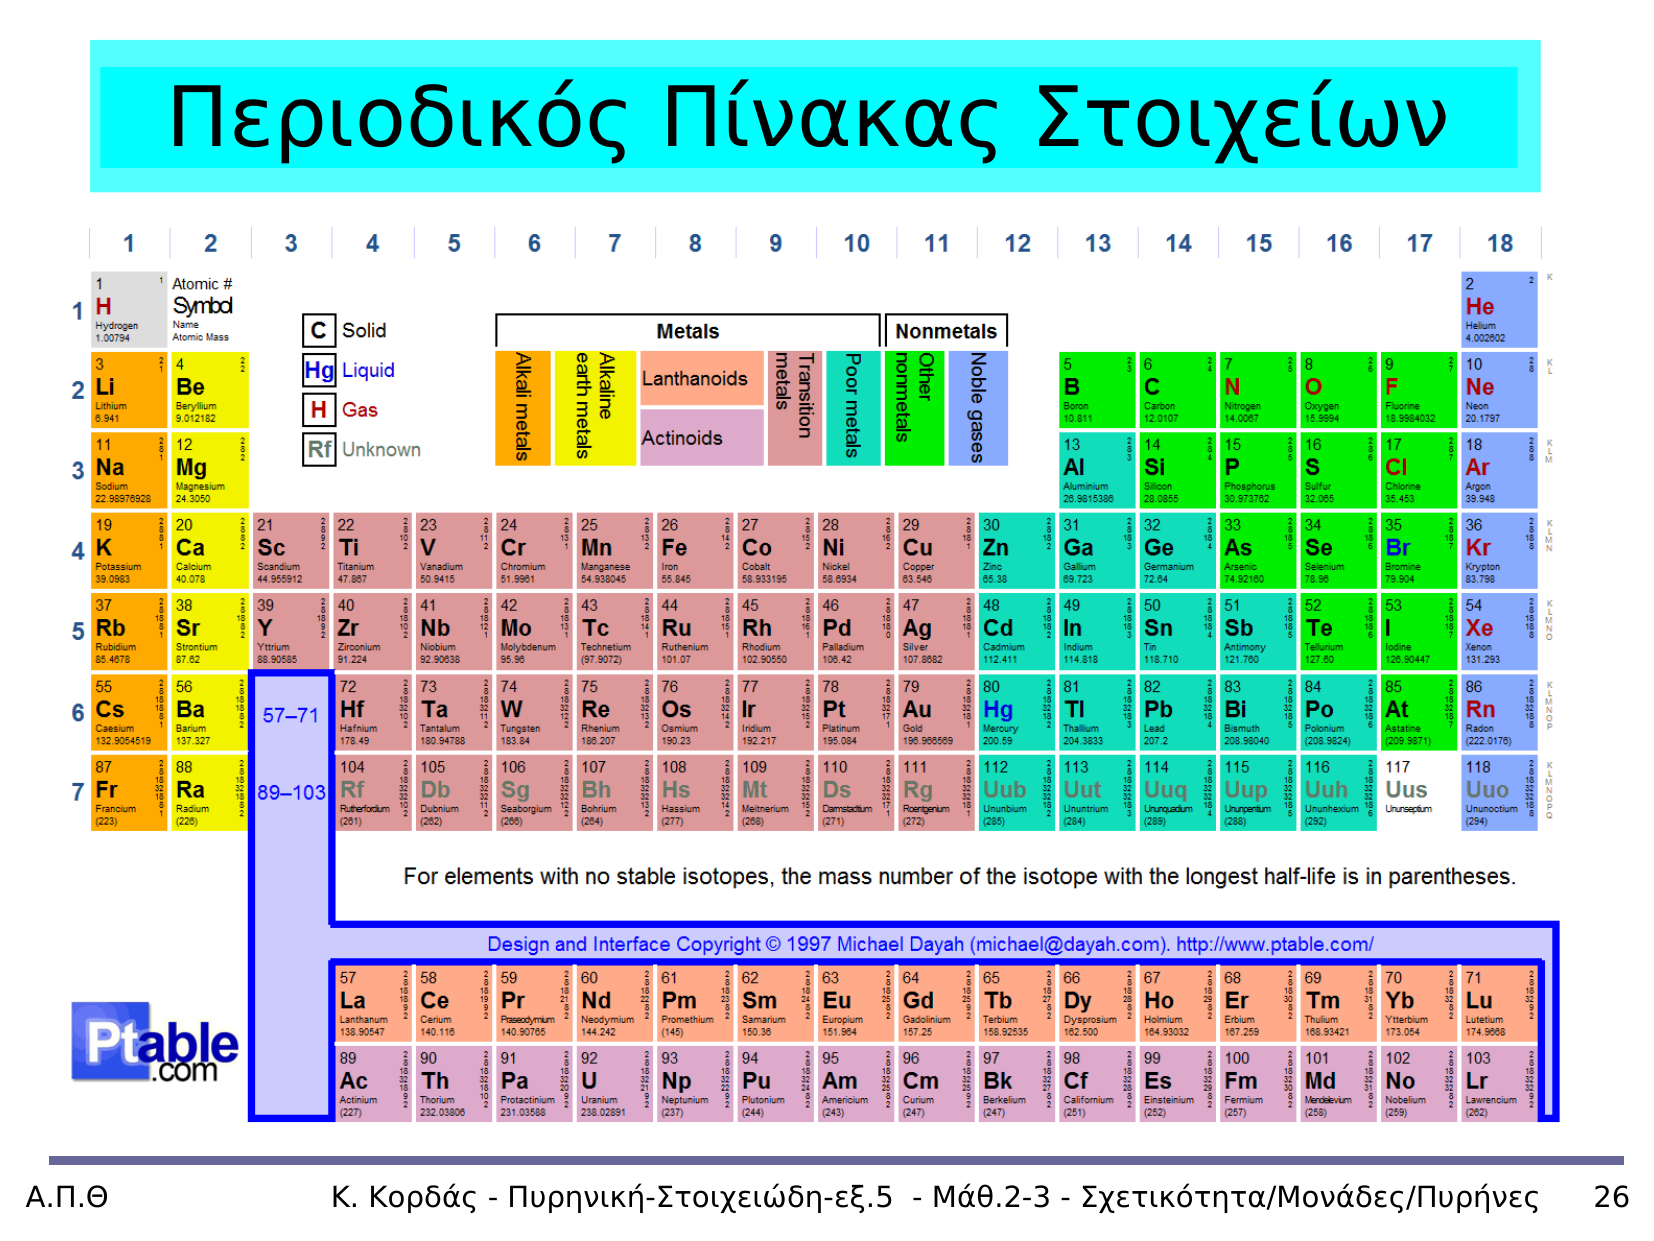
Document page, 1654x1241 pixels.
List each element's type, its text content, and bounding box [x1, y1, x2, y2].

title Περιοδικός Πίνακας Στοιχείων [100, 67, 1518, 168]
picture [64, 17, 1568, 1144]
